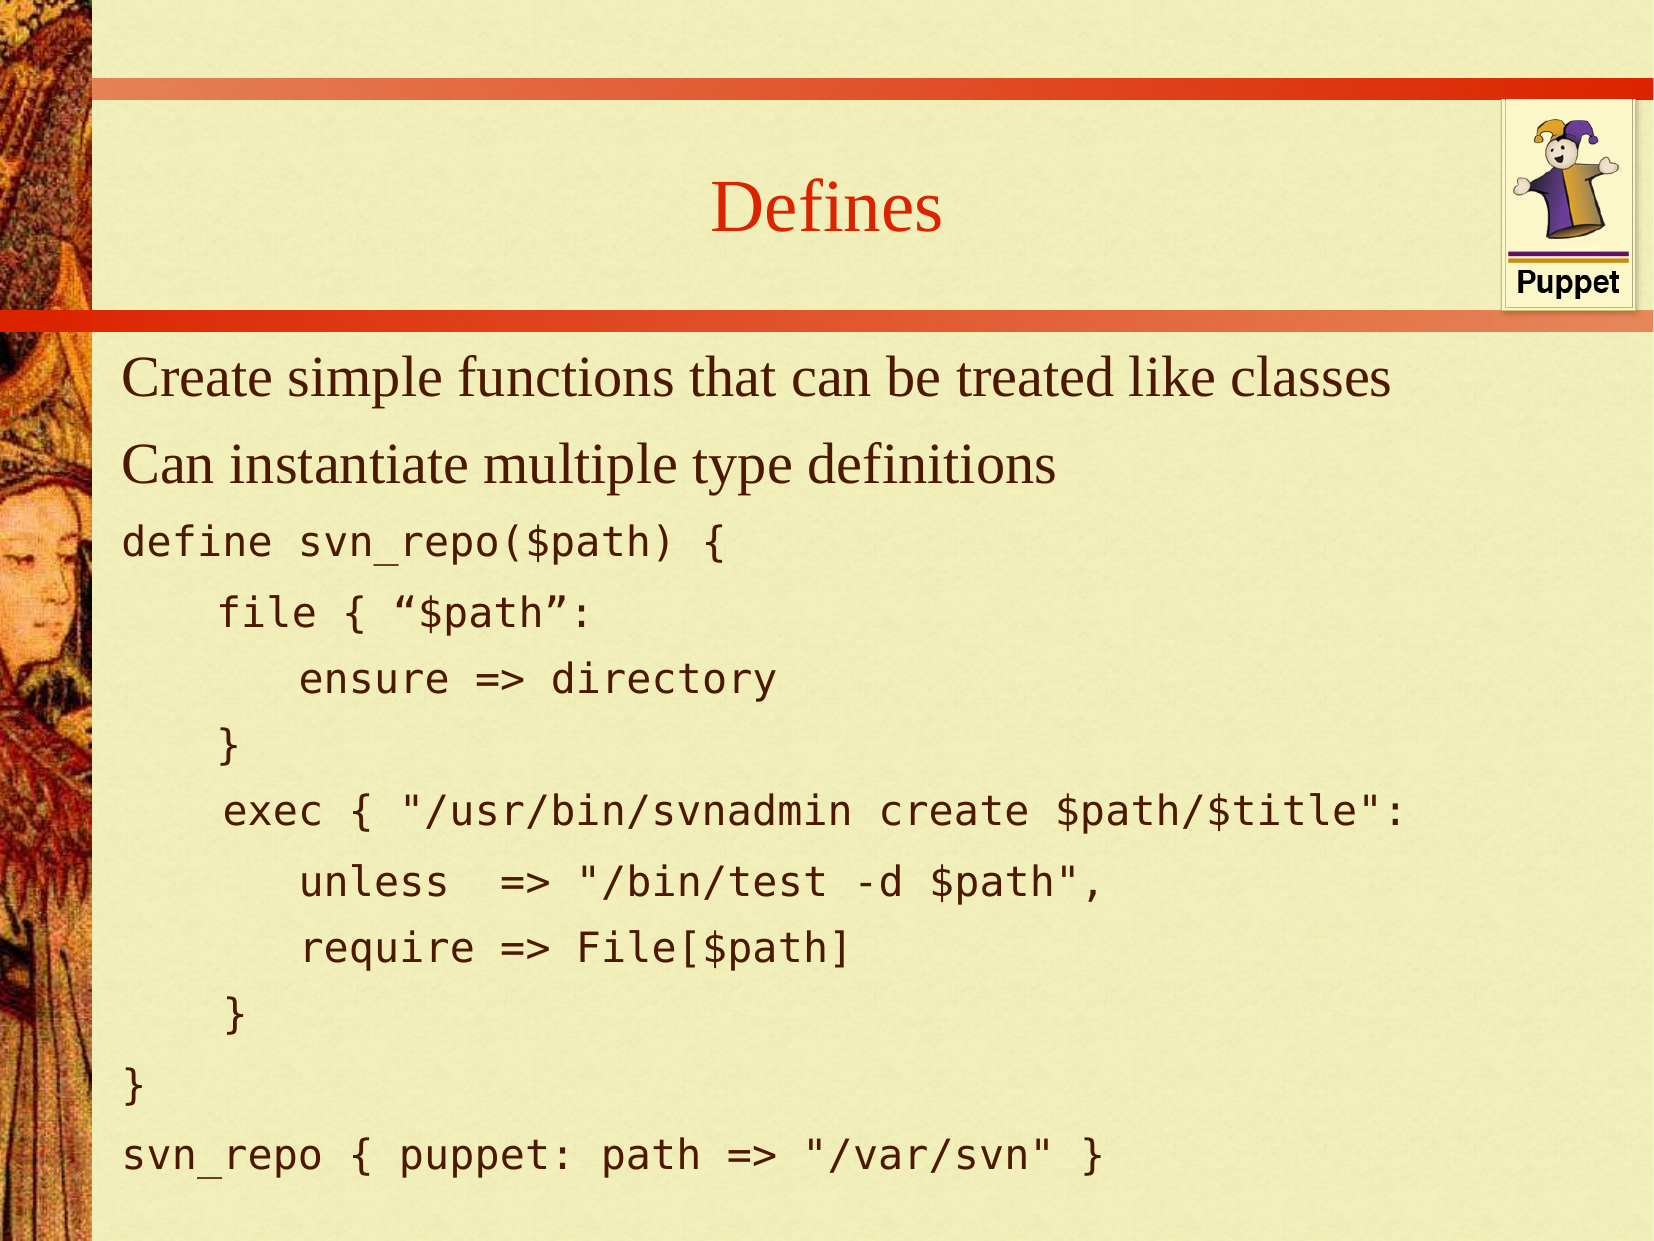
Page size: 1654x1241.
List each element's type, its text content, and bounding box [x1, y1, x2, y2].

picture [0, 0, 1654, 1241]
title Defines [121, 102, 1534, 311]
list Create simple functions that can be treated like classes Can instantiate multiple type definitions define svn_repo($path) { file { “$path”: ensure => directory } exec { "/usr/bin/svnadmin create $path/$title": unless => "/bin/test -d $path", require => File[$path] } } svn_repo { puppet: path => "/var/svn" } [121, 344, 1534, 1241]
